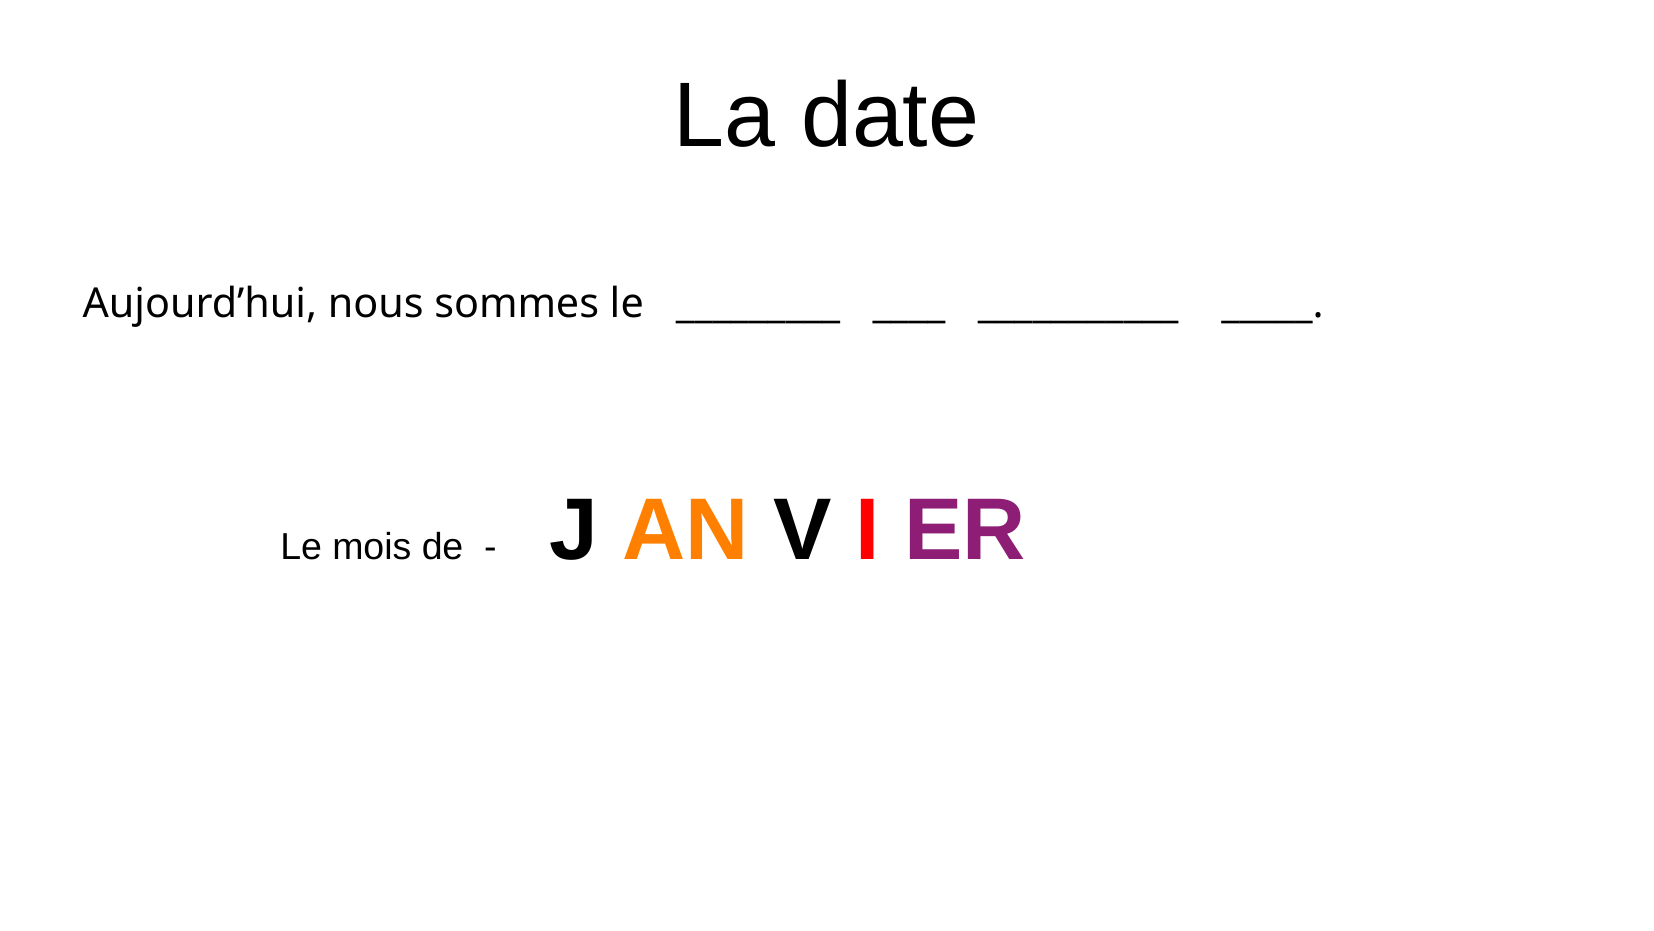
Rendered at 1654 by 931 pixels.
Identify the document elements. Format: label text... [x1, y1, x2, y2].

text_box Le mois de - J AN V I ER [265, 472, 1506, 739]
title La date [82, 37, 1571, 193]
list Aujourd’hui, nous sommes le _________ ____ ___________ _____. [82, 217, 1571, 443]
